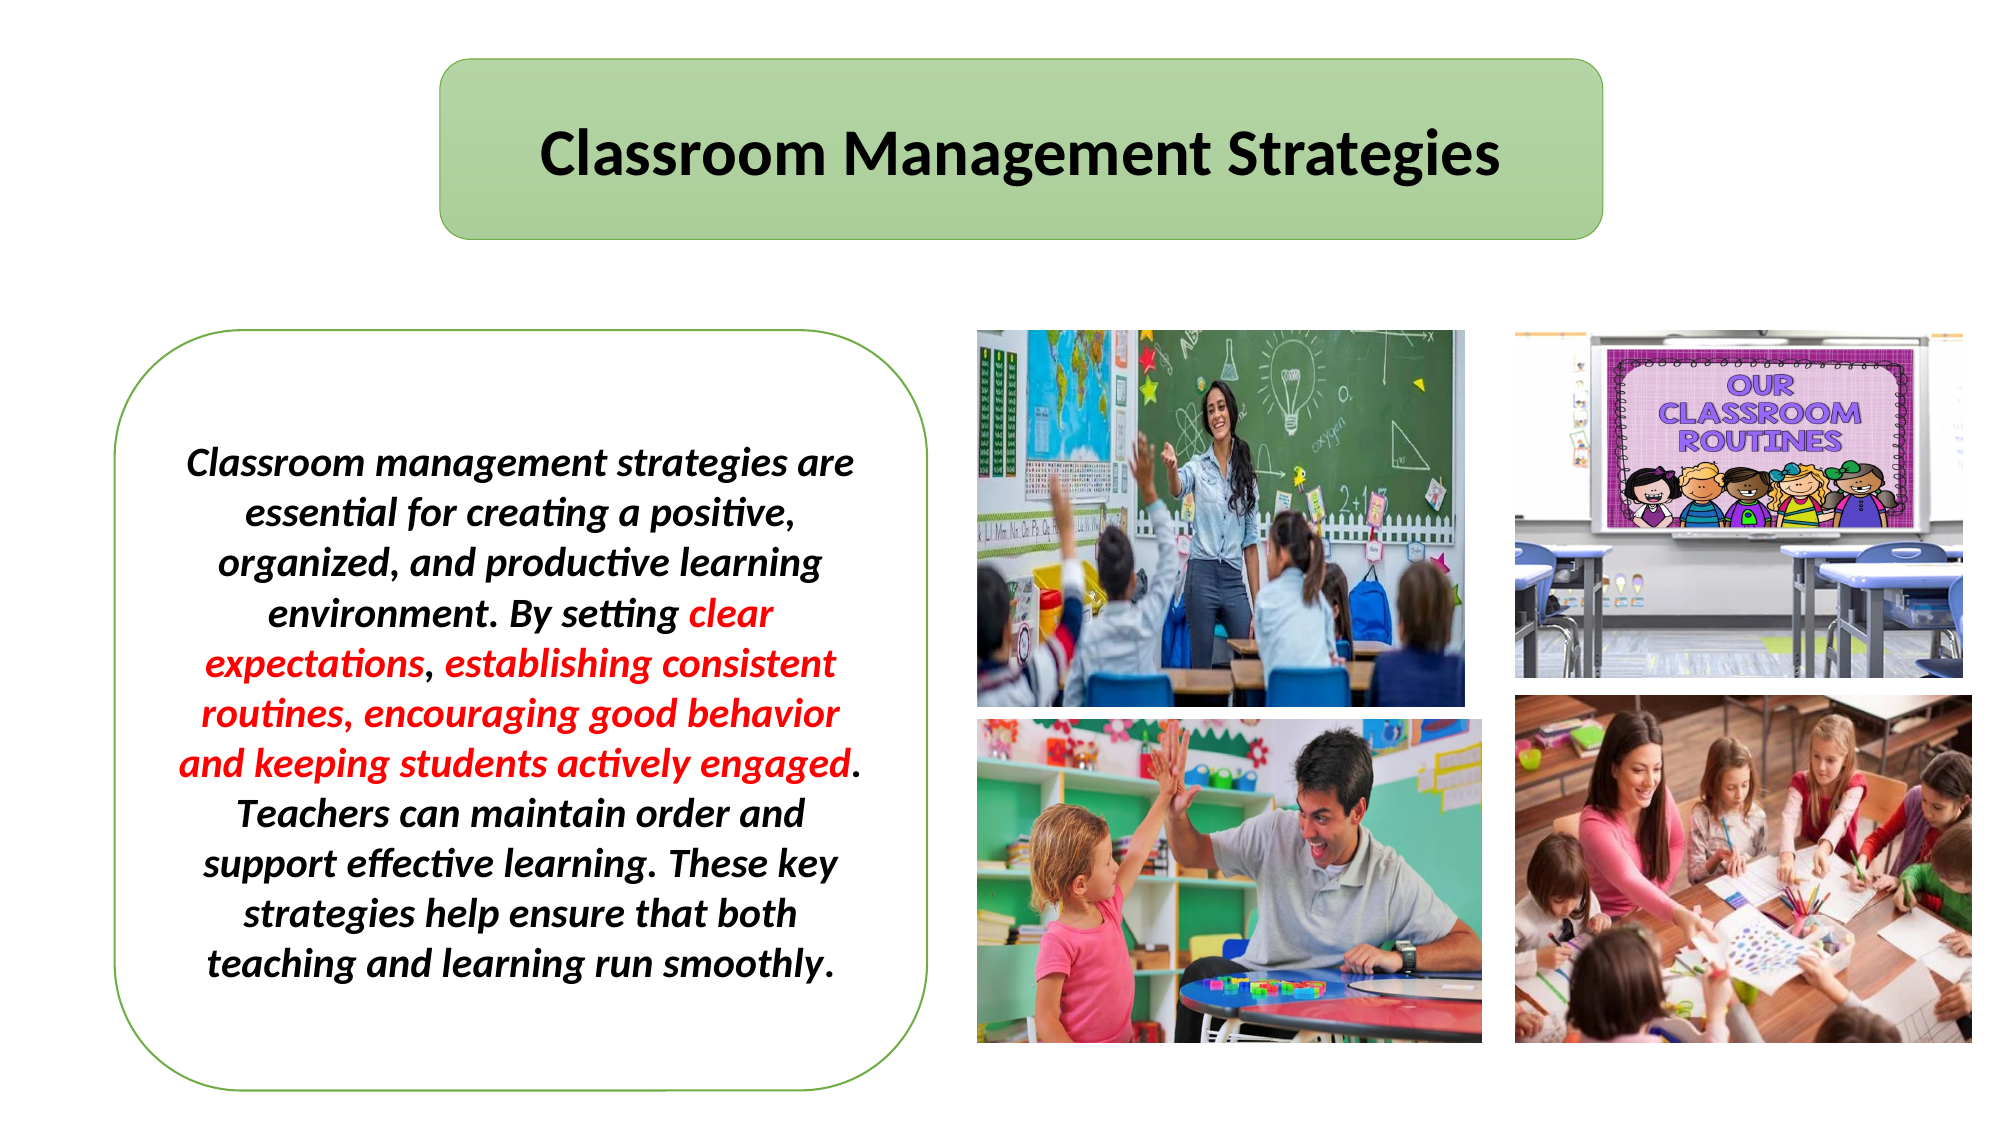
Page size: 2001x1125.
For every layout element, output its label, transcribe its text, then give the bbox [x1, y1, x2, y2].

picture [1515, 695, 1972, 1043]
text_box Classroom Management Strategies [439, 58, 1603, 240]
text_box Classroom management strategies are essential for creating a positive, organized, and productive learning environment. By setting clear expectations, establishing consistent routines, encouraging good behavior and keeping students actively engaged. Teachers can maintain order and support effective learning. These key strategies help ensure that both teaching and learning run smoothly. [114, 330, 928, 1091]
picture [1515, 330, 1963, 678]
picture [977, 719, 1482, 1043]
picture [977, 330, 1465, 707]
